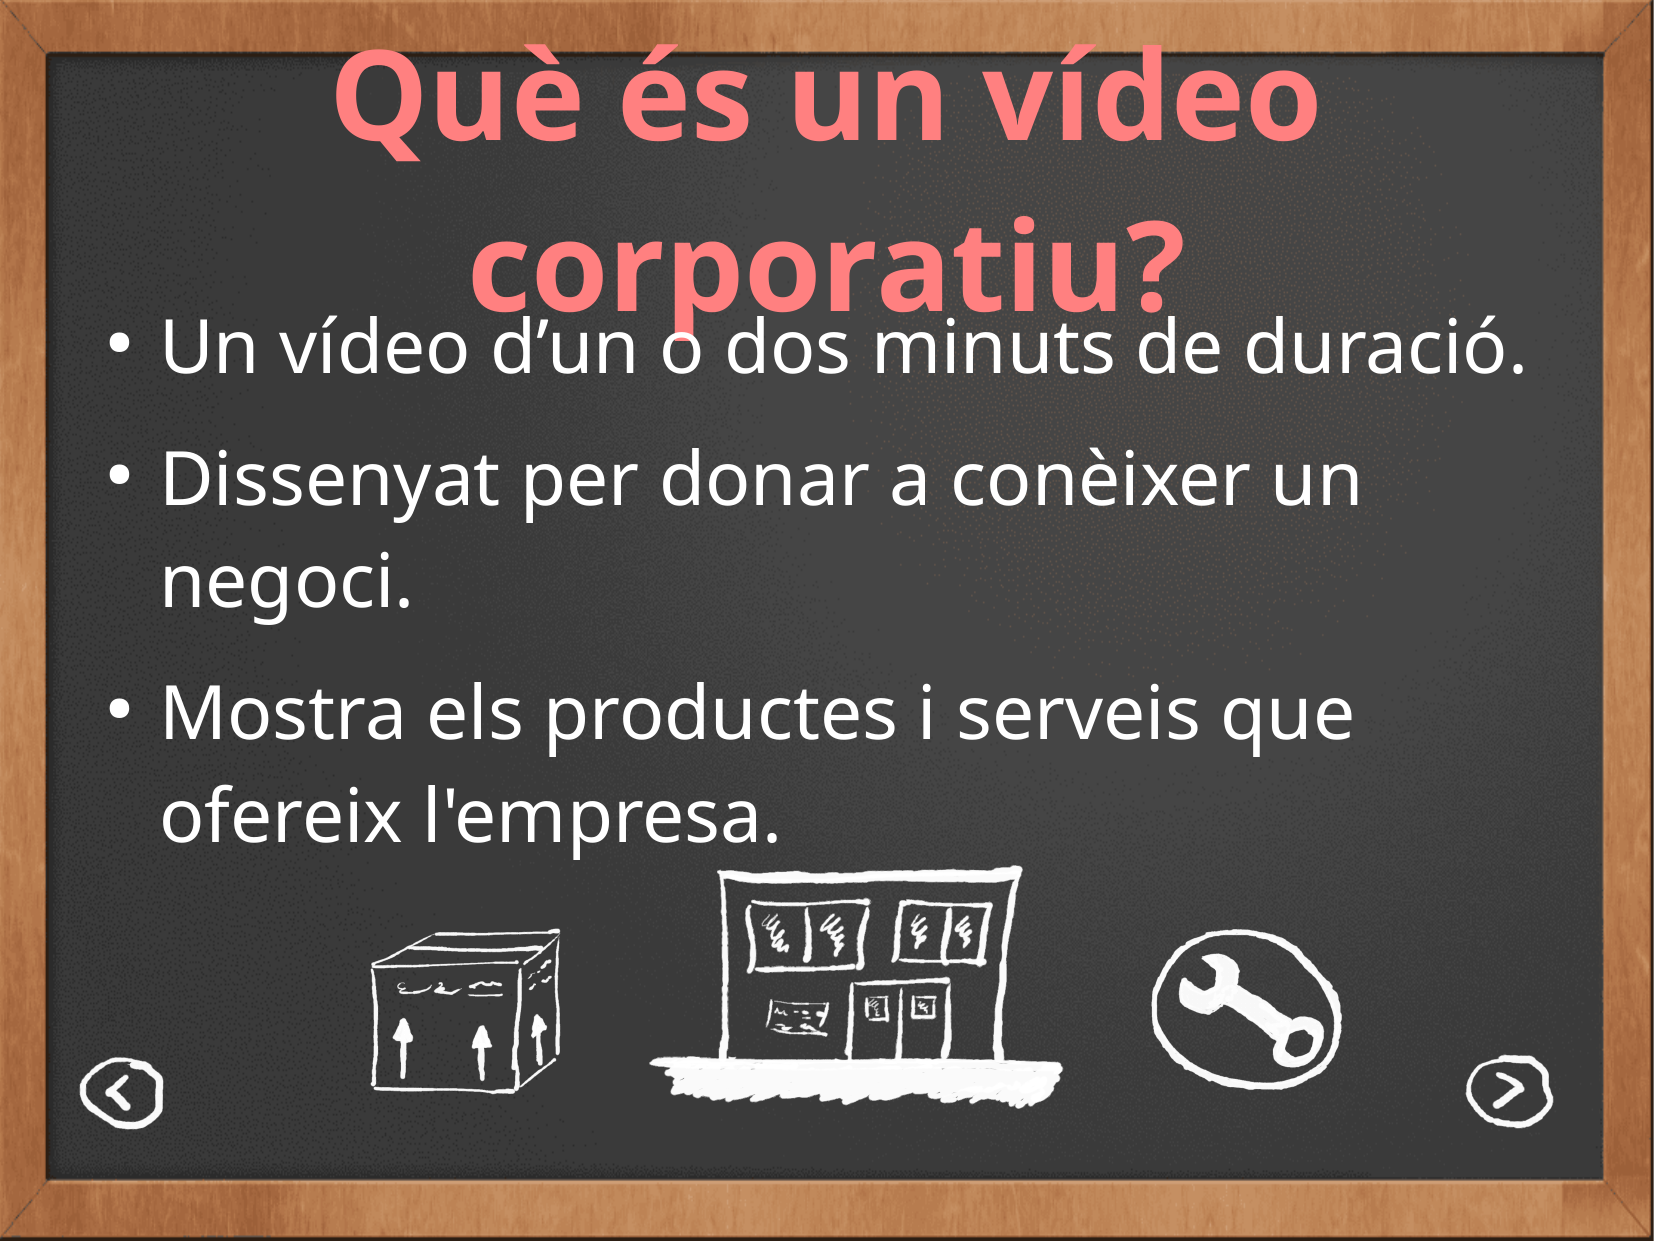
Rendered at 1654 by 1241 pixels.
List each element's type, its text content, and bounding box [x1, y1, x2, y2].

list Un vídeo d’un o dos minuts de duració. Dissenyat per donar a conèixer un negoci. Mostra els productes i serveis que ofereix l'empresa. [88, 293, 1565, 877]
title Què és un vídeo corporatiu? [88, 0, 1565, 293]
picture [0, 0, 1654, 1241]
